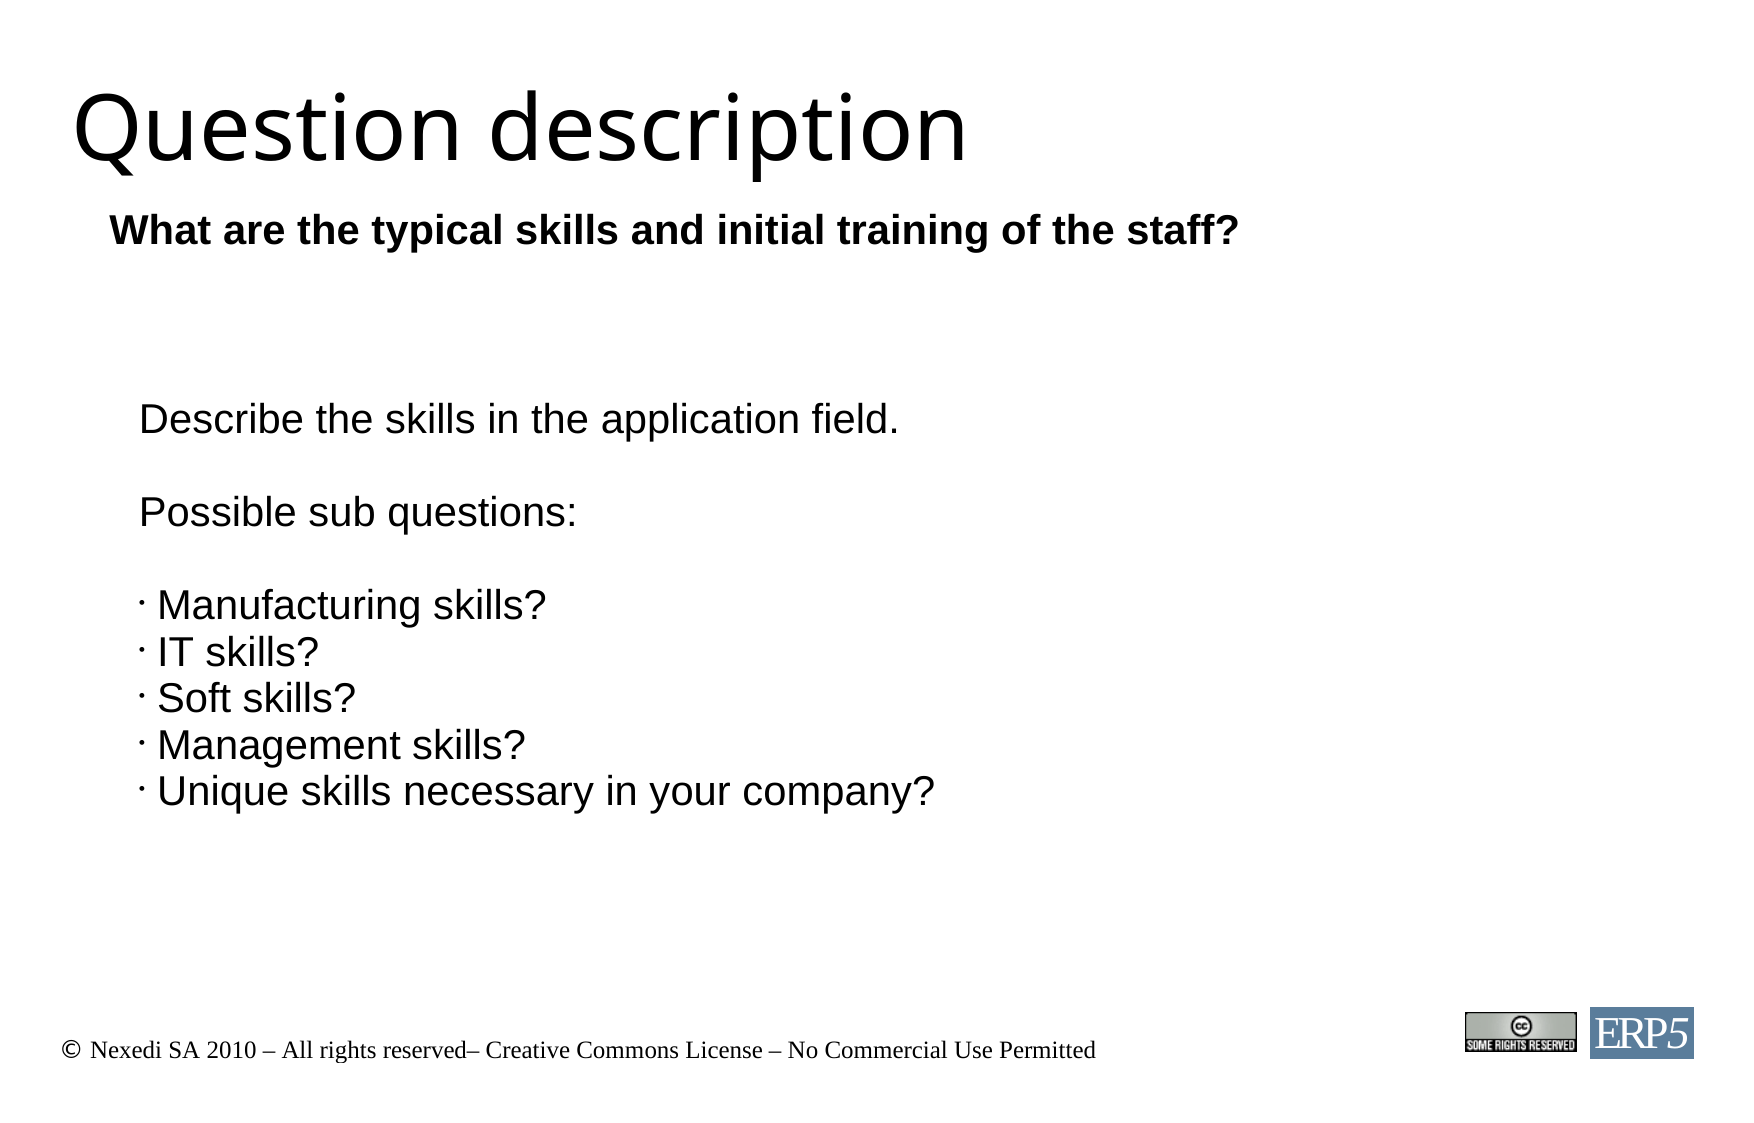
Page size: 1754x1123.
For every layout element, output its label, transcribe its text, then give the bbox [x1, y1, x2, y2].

picture [1465, 1012, 1577, 1052]
title Question description [71, 63, 1707, 187]
text_box Describe the skills in the application field. Possible sub questions: Manufacturing skills? IT skills? Soft skills? Management skills? Unique skills necessary in your company? [138, 383, 1536, 827]
text_box What are the typical skills and initial training of the staff? [109, 206, 1447, 254]
